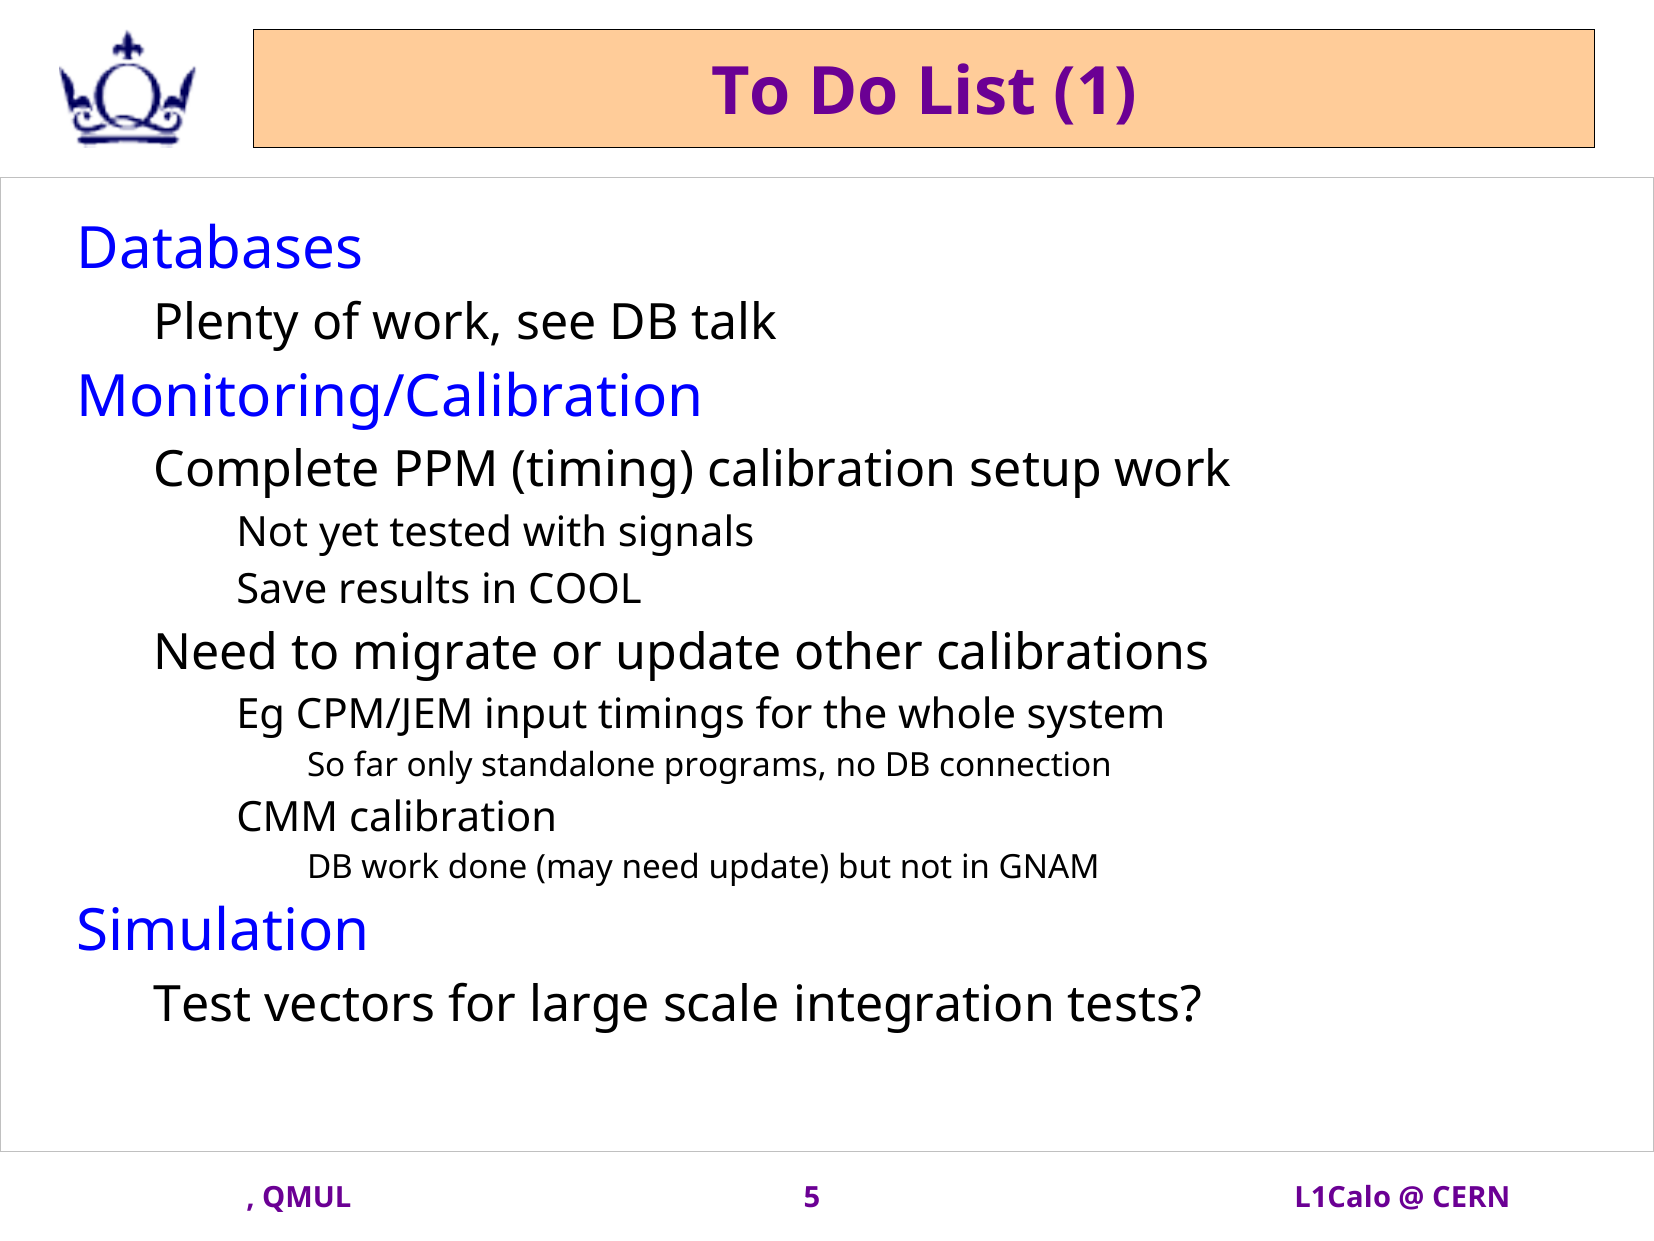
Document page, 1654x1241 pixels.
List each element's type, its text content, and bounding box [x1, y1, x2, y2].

title To Do List (1) [253, 29, 1595, 148]
picture [59, 29, 200, 148]
list Databases Plenty of work, see DB talk Monitoring/Calibration Complete PPM (timing) calibration setup work Not yet tested with signals Save results in COOL Need to migrate or update other calibrations Eg CPM/JEM input timings for the whole system So far only standalone programs, no DB connection CMM calibration DB work done (may need update) but not in GNAM Simulation Test vectors for large scale integration tests? [59, 206, 1603, 1127]
